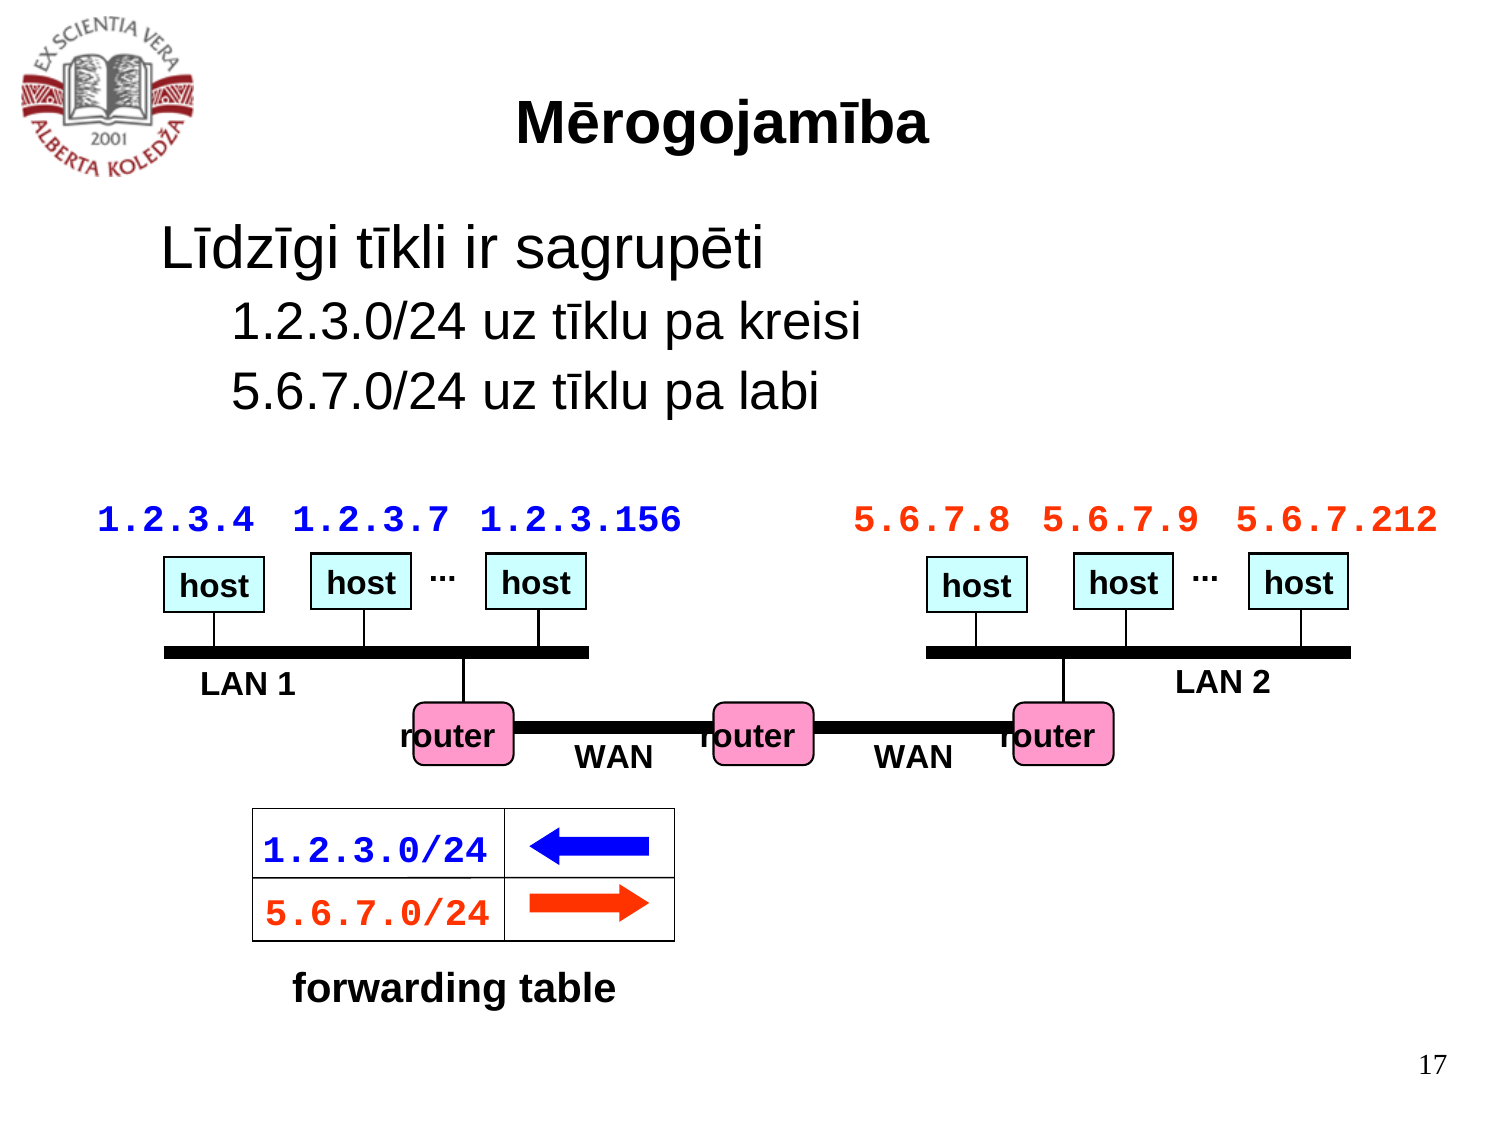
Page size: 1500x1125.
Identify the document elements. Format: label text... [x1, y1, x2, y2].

text_box router [713, 702, 814, 766]
text_box host [1248, 553, 1349, 609]
text_box forwarding table [277, 953, 632, 1019]
text_box ... [1176, 539, 1235, 596]
text_box host [926, 556, 1027, 612]
text_box 1.2.3.0/24 [247, 817, 252, 878]
text_box ... [414, 548, 472, 596]
text_box host [311, 553, 411, 609]
text_box router [413, 702, 514, 766]
text_box router [1013, 702, 1114, 766]
text_box <skaitlis> [1312, 1037, 1463, 1101]
text_box LAN 2 [1160, 652, 1286, 708]
text_box 5.6.7.0/24 [253, 880, 504, 940]
text_box 1.2.3.4 [82, 486, 270, 548]
text_box WAN [859, 727, 969, 783]
picture [21, 16, 194, 177]
text_box 5.6.7.8 [838, 486, 1026, 548]
text_box [529, 884, 650, 922]
text_box 1.2.3.0/24 [253, 817, 503, 877]
text_box LAN 1 [185, 654, 311, 711]
text_box host [1073, 553, 1174, 609]
text_box 1.2.3.156 [464, 486, 697, 548]
text_box 5.6.7.9 [1027, 486, 1215, 548]
text_box WAN [559, 727, 669, 783]
list Līdzīgi tīkli ir sagrupēti 1.2.3.0/24 uz tīklu pa kreisi 5.6.7.0/24 uz tīklu pa labi [74, 199, 1463, 475]
text_box 1.2.3.7 [277, 486, 464, 548]
text_box host [486, 553, 586, 609]
text_box host [164, 556, 265, 612]
title Mērogojamība [50, 62, 1374, 175]
text_box 5.6.7.212 [1220, 486, 1453, 548]
text_box [529, 827, 649, 866]
